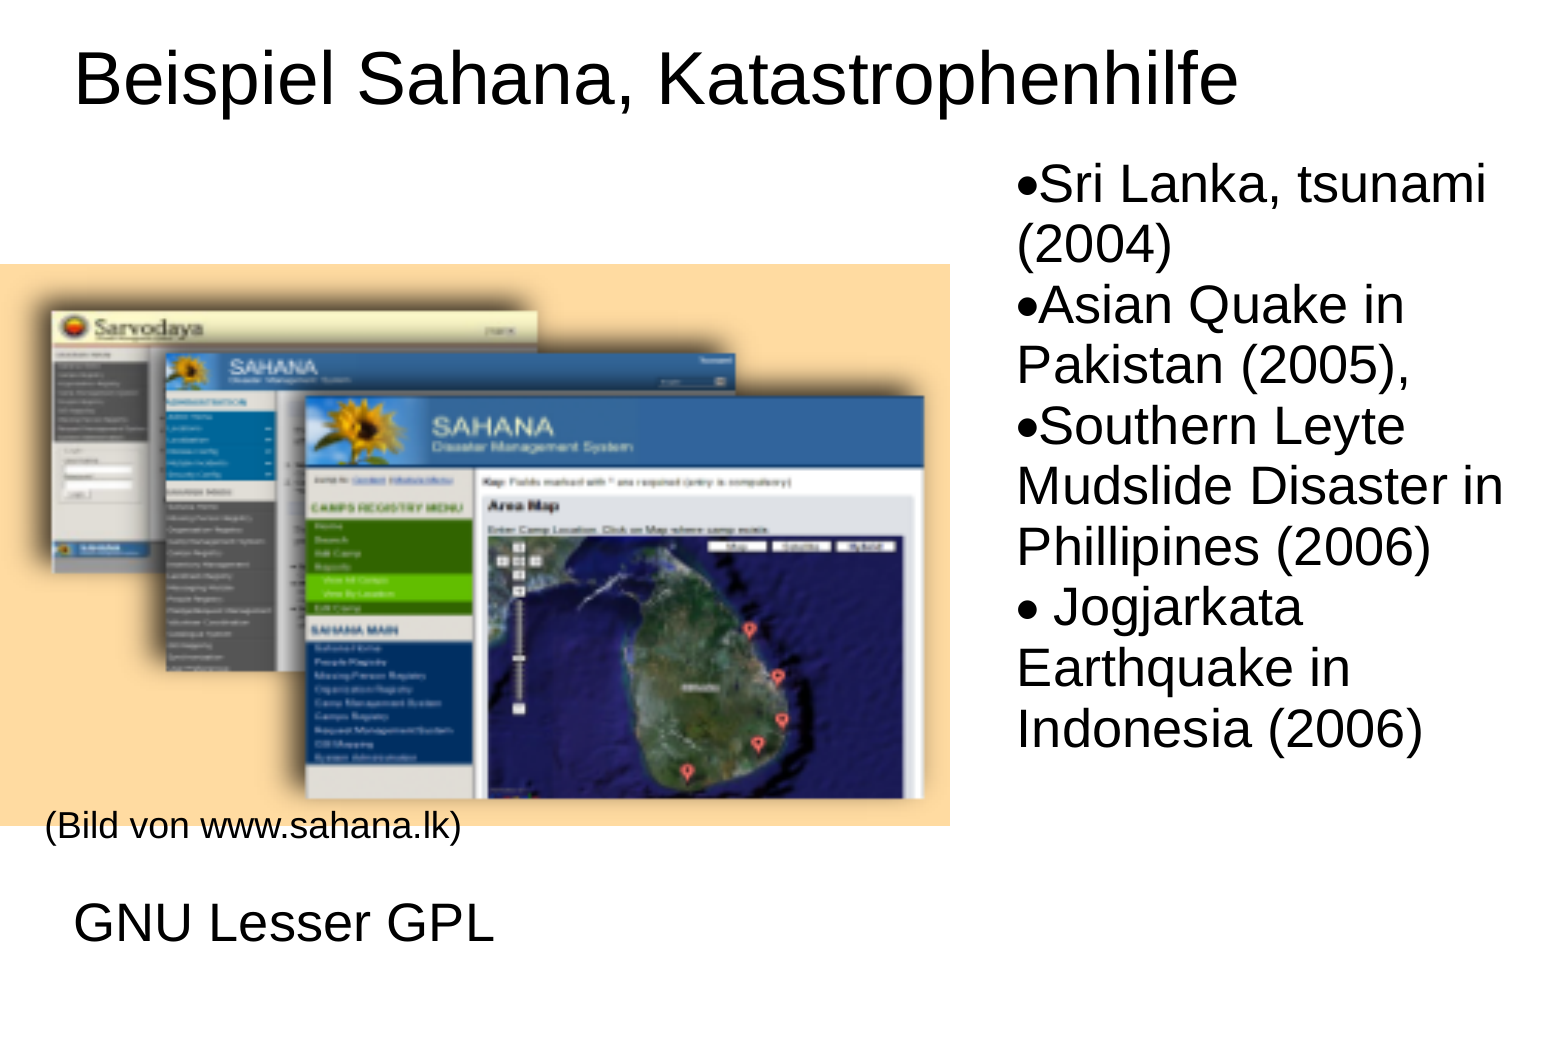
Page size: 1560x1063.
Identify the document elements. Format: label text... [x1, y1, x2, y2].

text_box GNU Lesser GPL [58, 885, 620, 1004]
text_box Sri Lanka, tsunami (2004) Asian Quake in Pakistan (2005), Southern Leyte Mudslide Disaster in Phillipines (2006) Jogjarkata Earthquake in Indonesia (2006) [1002, 145, 1534, 1062]
picture [0, 264, 950, 826]
text_box Beispiel Sahana, Katastrophenhilfe [58, 29, 1476, 148]
text_box (Bild von www.sahana.lk) [29, 797, 798, 857]
